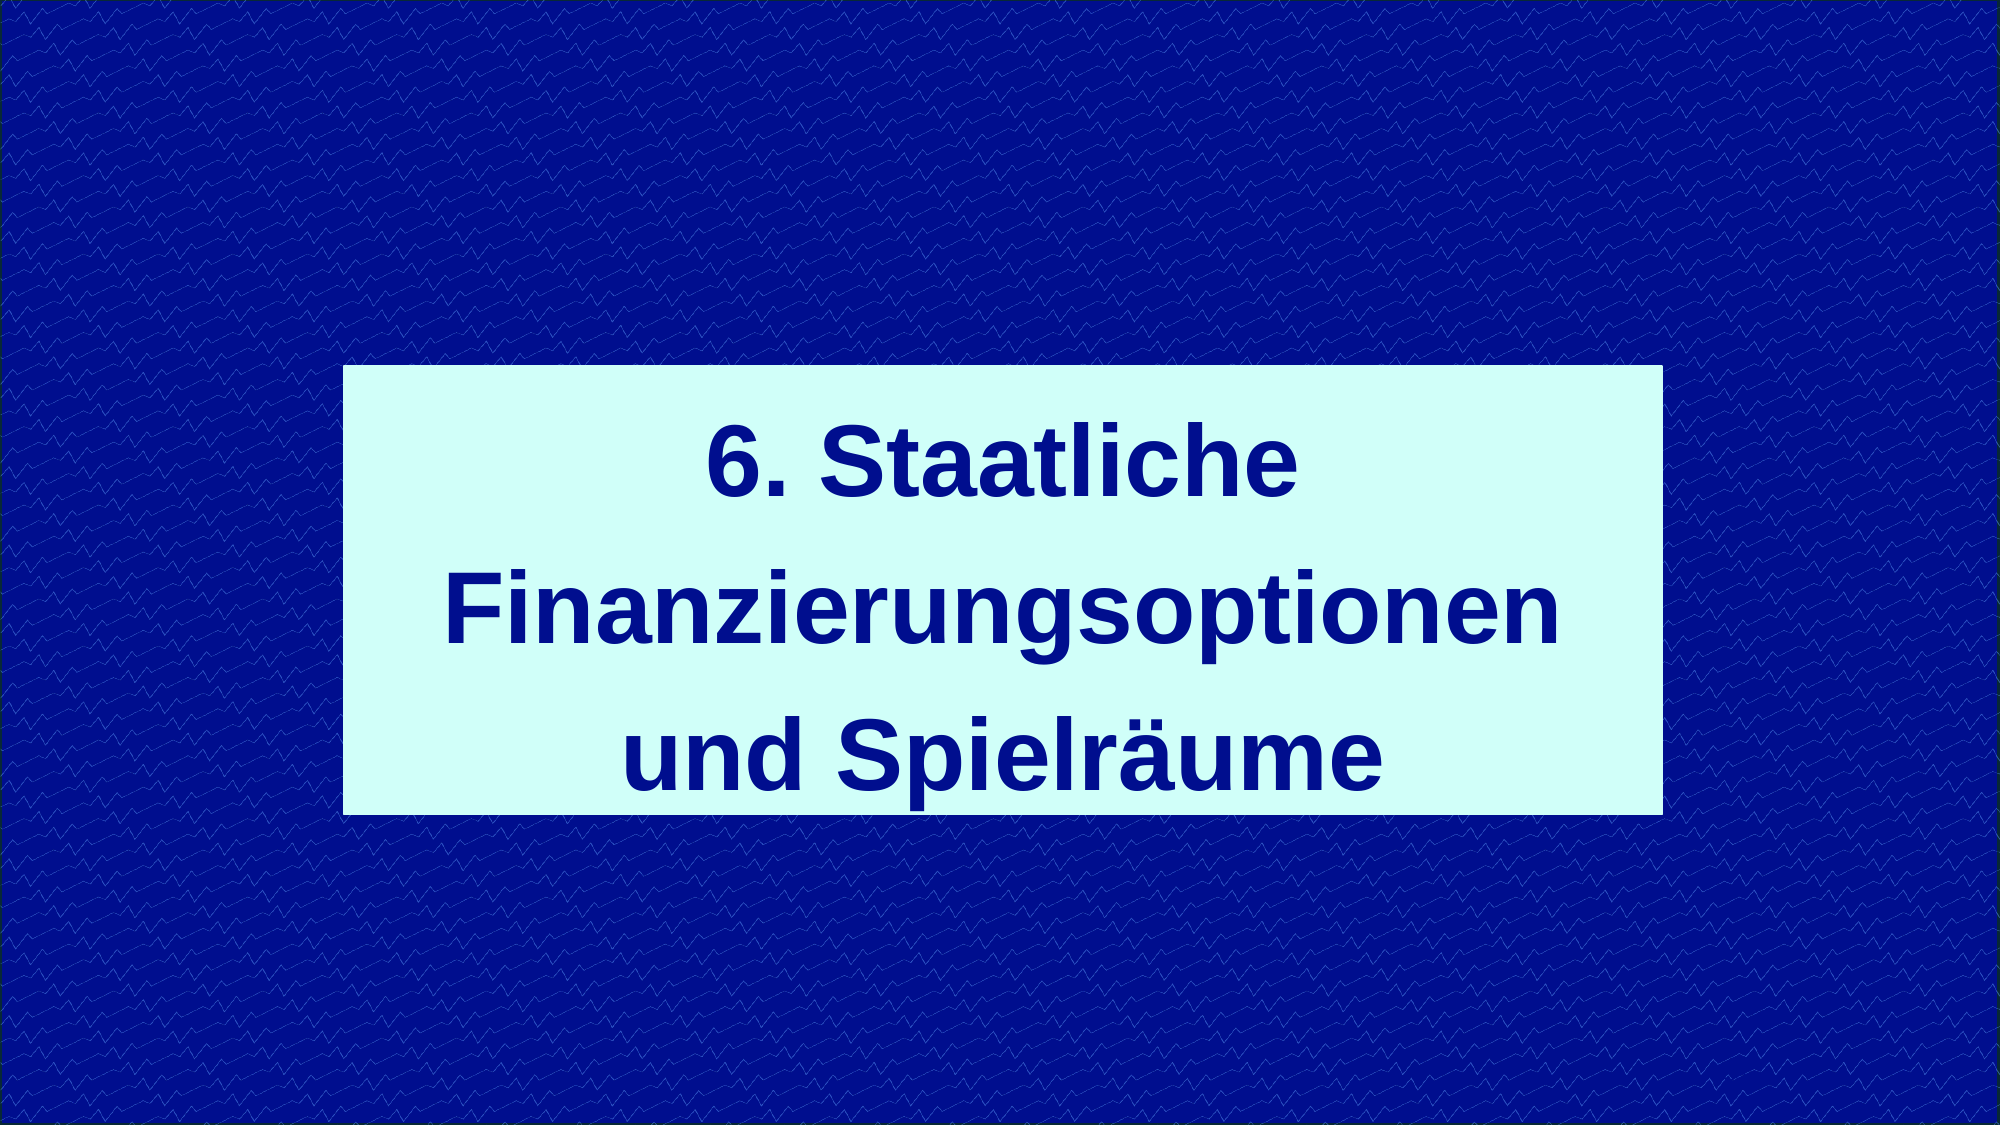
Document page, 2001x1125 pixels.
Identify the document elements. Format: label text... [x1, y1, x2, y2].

text_box 55 [1708, 1052, 1943, 1093]
text_box [0, 0, 2000, 1125]
text_box 6. Staatliche Finanzierungsoptionen und Spielräume [343, 366, 1663, 815]
